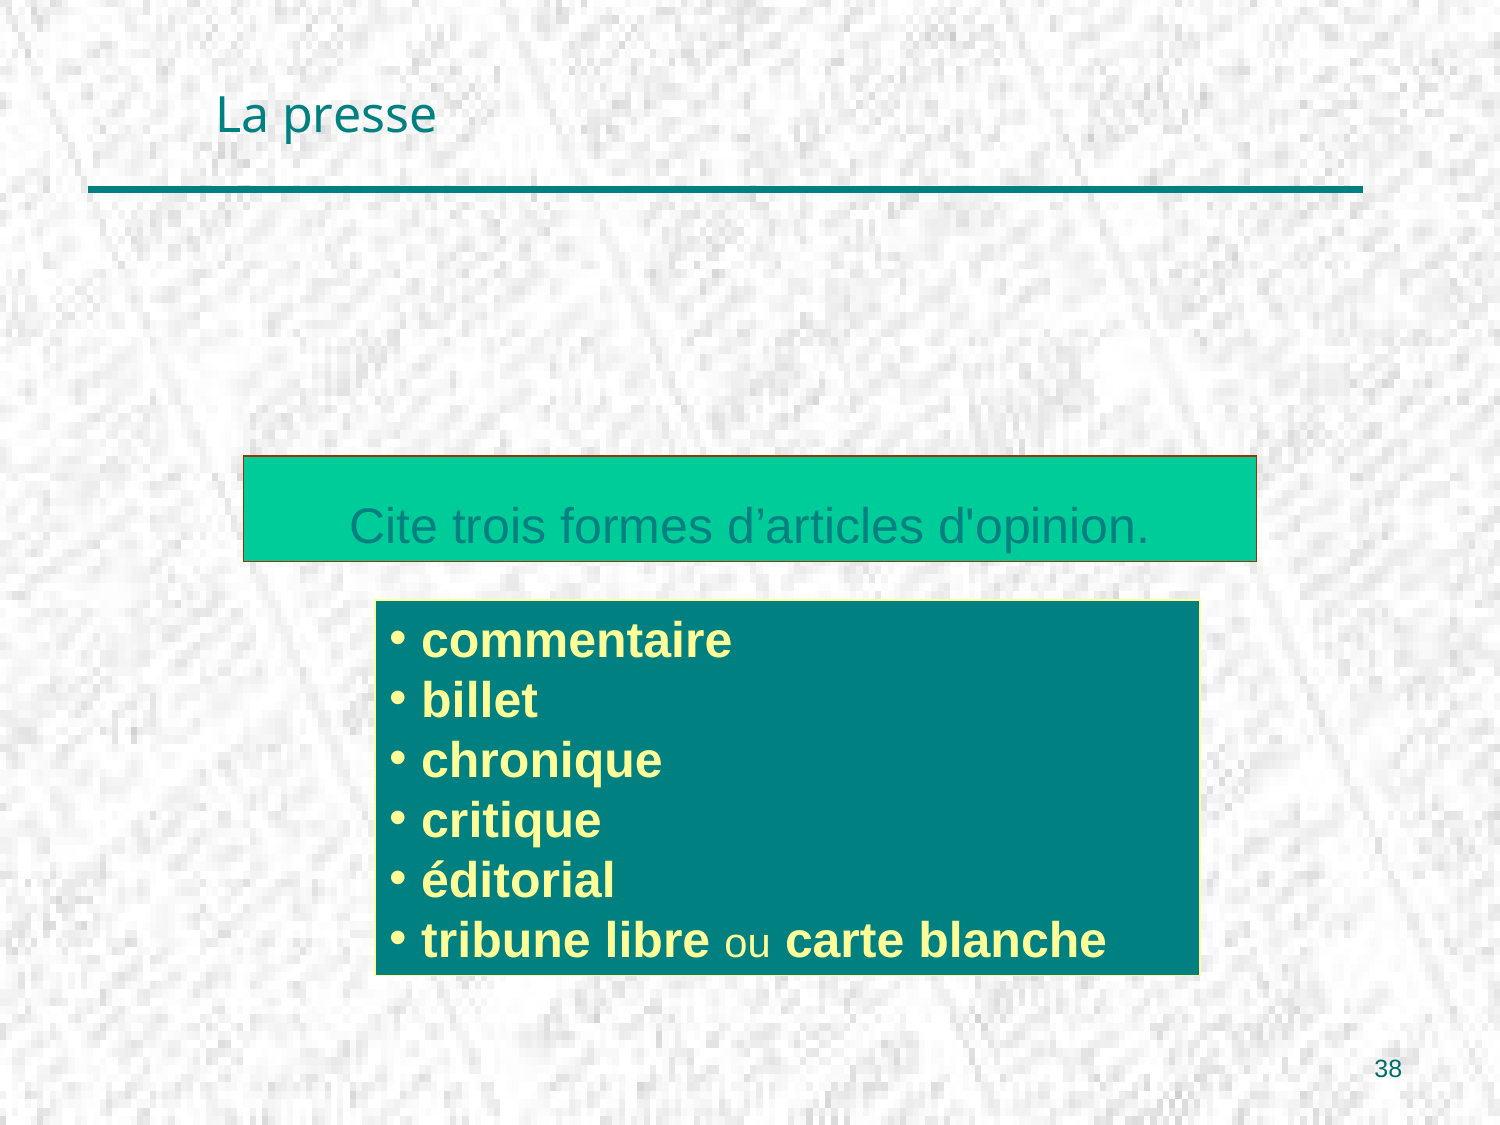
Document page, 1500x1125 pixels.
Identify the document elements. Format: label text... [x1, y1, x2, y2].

picture [0, 0, 1500, 1125]
text_box Cite trois formes d’articles d'opinion. [243, 455, 1257, 562]
text_box La presse [200, 74, 454, 151]
text_box commentaire billet chronique critique éditorial tribune libre ou carte blanche [375, 599, 1201, 976]
